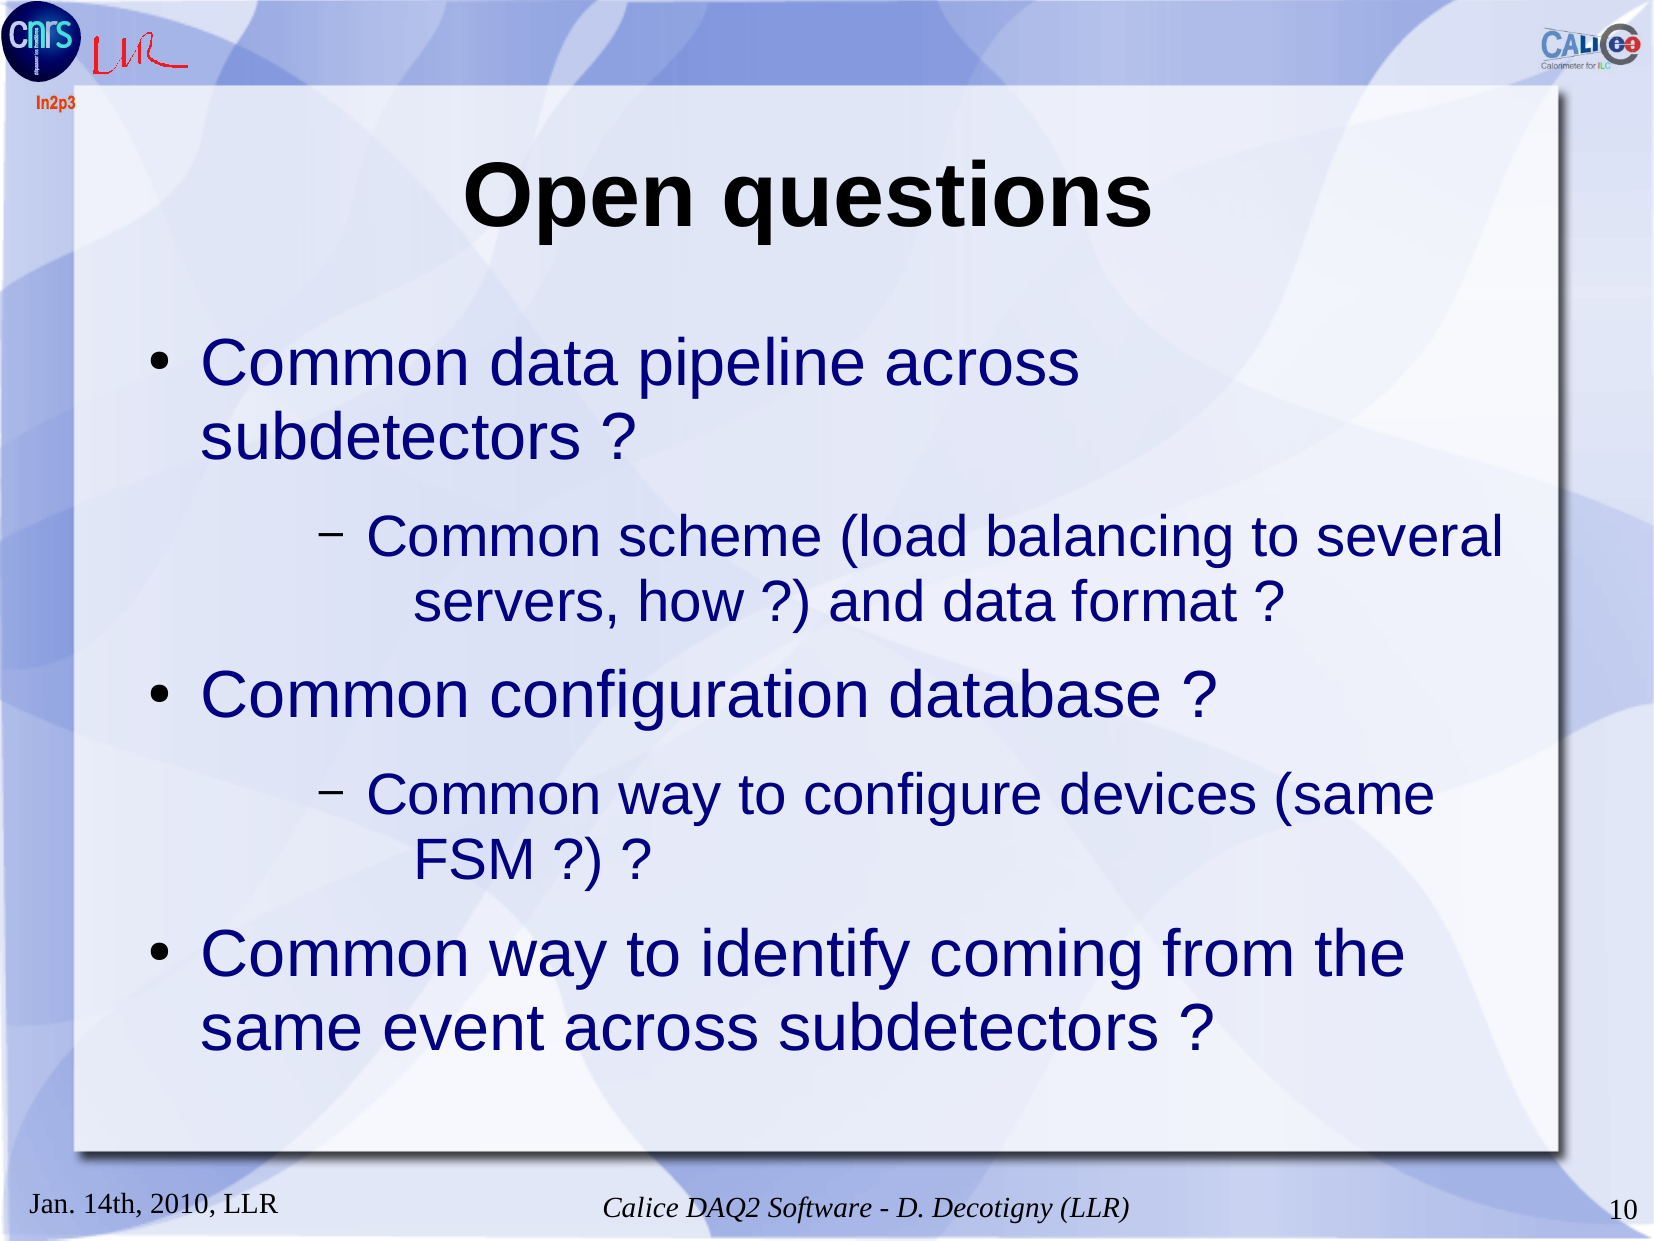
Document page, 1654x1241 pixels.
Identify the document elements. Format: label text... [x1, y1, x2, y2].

title Open questions [82, 98, 1536, 291]
picture [0, 0, 1654, 1241]
list Common data pipeline across subdetectors ? Common scheme (load balancing to several servers, how ?) and data format ? Common configuration database ? Common way to configure devices (same FSM ?) ? Common way to identify coming from the same event across subdetectors ? [129, 324, 1538, 1129]
